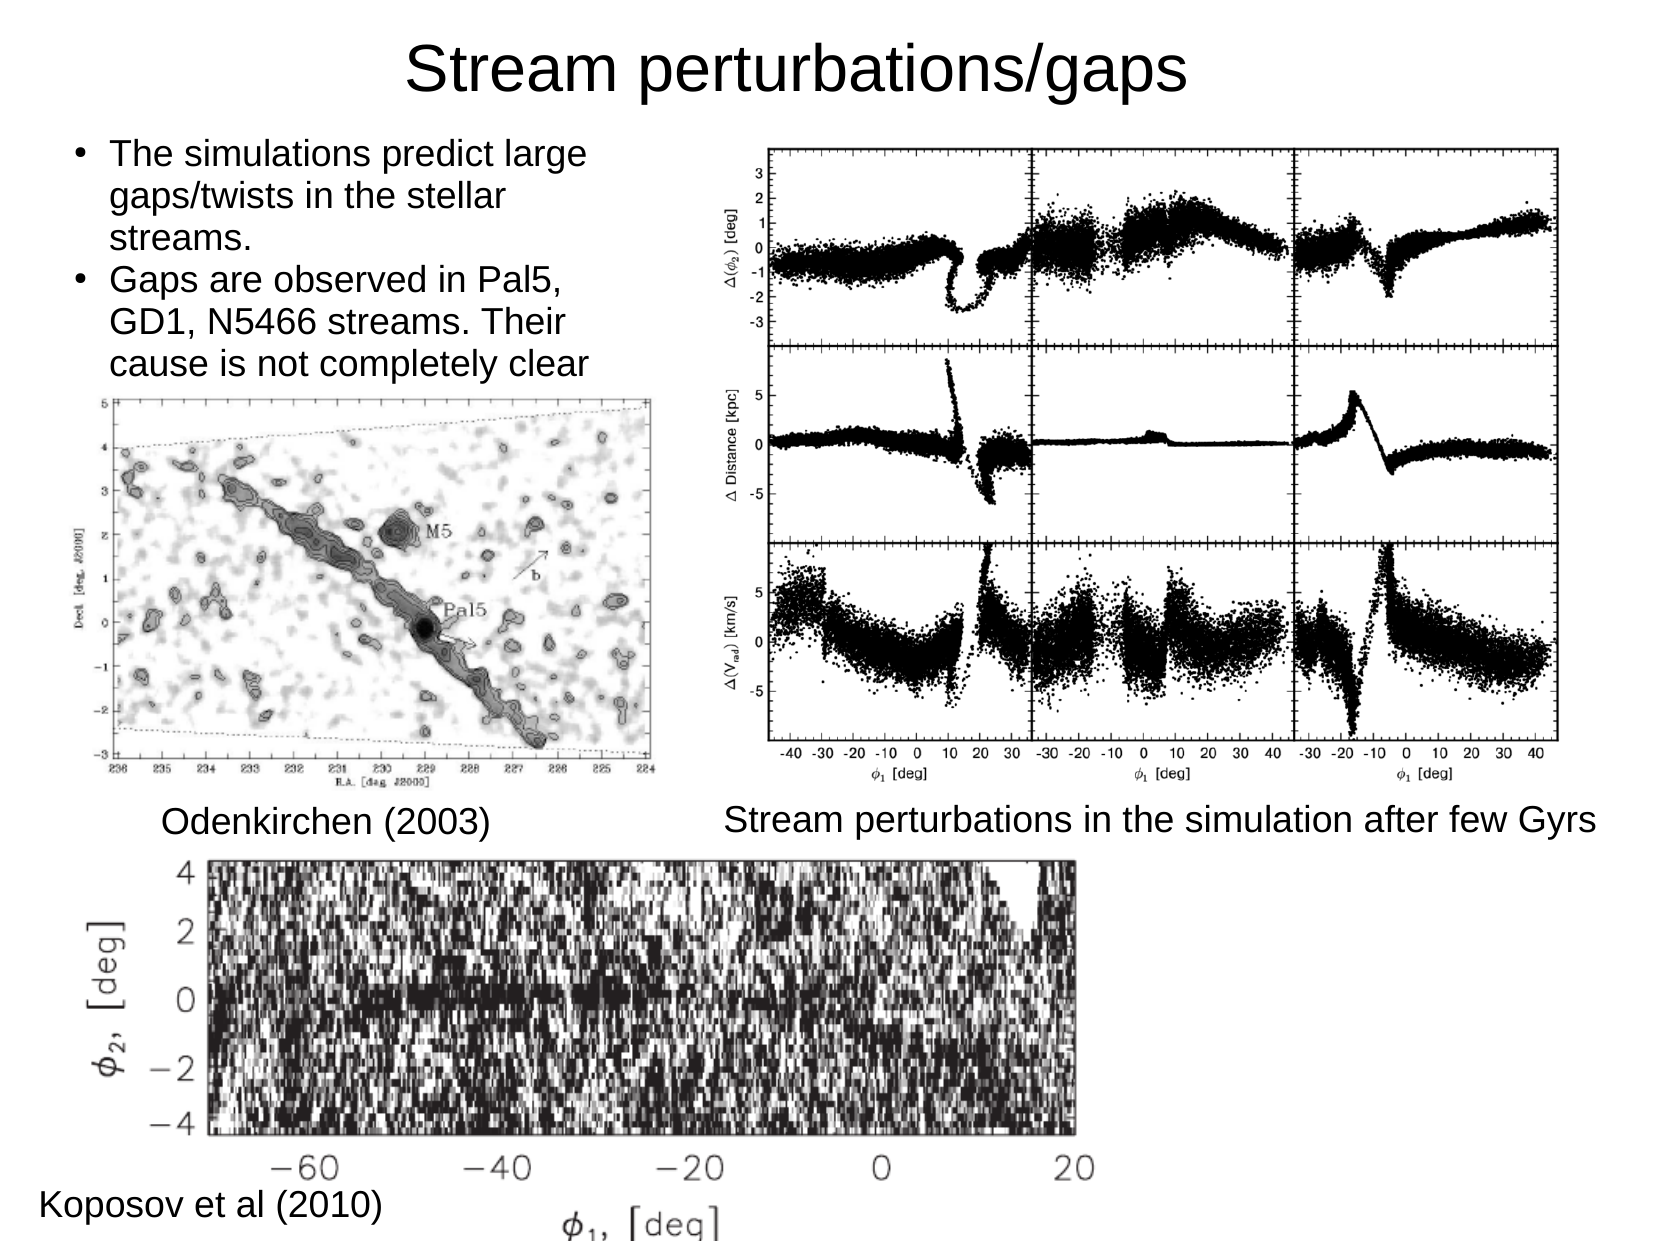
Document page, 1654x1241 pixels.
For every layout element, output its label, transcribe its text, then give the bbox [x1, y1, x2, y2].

text_box Stream perturbations in the simulation after few Gyrs [708, 791, 1619, 849]
picture [696, 129, 1583, 795]
picture [51, 848, 1158, 1241]
picture [63, 388, 678, 794]
text_box The simulations predict large gaps/twists in the stellar streams. Gaps are observed in Pal5, GD1, N5466 streams. Their cause is not completely clear [59, 125, 674, 392]
text_box Stream perturbations/gaps [389, 23, 1252, 114]
text_box Odenkirchen (2003) [146, 793, 666, 848]
text_box Koposov et al (2010) [23, 1176, 536, 1234]
